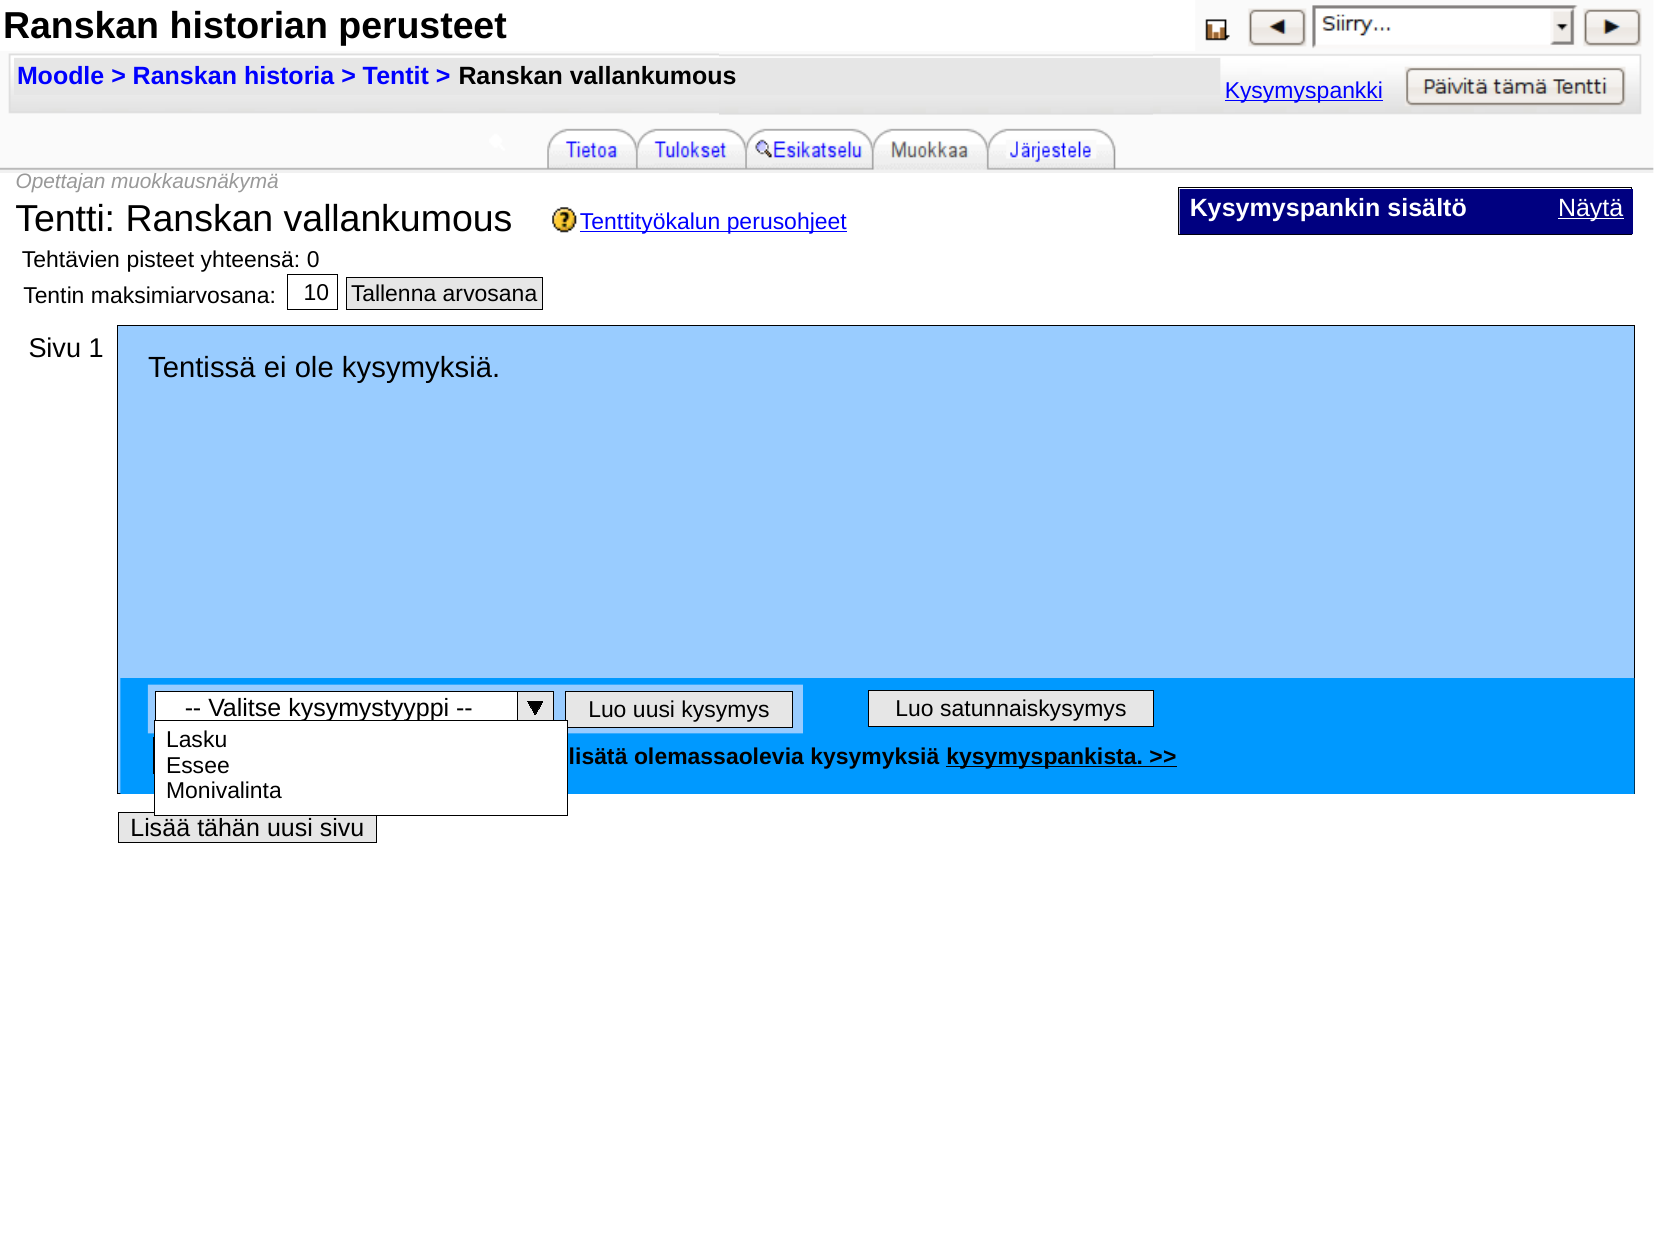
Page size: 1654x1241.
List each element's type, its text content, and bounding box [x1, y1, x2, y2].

text_box Tentin maksimiarvosana: [20, 278, 280, 313]
text_box Tallenna arvosana [346, 277, 543, 310]
text_box -- Valitse kysymystyyppi -- [155, 691, 517, 720]
text_box Lisää tähän uusi sivu [118, 812, 377, 843]
text_box Ranskan historian perusteet [0, 0, 1196, 52]
text_box Luo uusi kysymys [565, 691, 793, 728]
text_box Tentti: Ranskan vallankumous [12, 193, 516, 245]
picture [0, 0, 1654, 173]
text_box Sivu 1 [25, 328, 107, 369]
text_box Lasku Essee Monivalinta [156, 722, 566, 811]
text_box [117, 325, 1635, 816]
text_box Tentissä ei ole kysymyksiä. [145, 346, 610, 398]
text_box Luo satunnaiskysymys [868, 690, 1154, 727]
text_box Moodle > Ranskan historia > Tentit > Ranskan vallankumous [14, 57, 1221, 95]
text_box Tenttityökalun perusohjeet [577, 204, 851, 239]
text_box [1178, 187, 1632, 235]
picture [551, 206, 578, 234]
text_box Voit myös lisätä olemassaolevia kysymyksiä kysymyspankista. >> [568, 739, 1176, 774]
text_box Tehtävien pisteet yhteensä: 0 [18, 242, 323, 277]
text_box Opettajan muokkausnäkymä [12, 173, 282, 198]
text_box Kysymyspankin sisältö Näytä [1179, 189, 1633, 235]
text_box 10 [287, 274, 338, 310]
text_box Kysymyspankki [1221, 73, 1386, 108]
